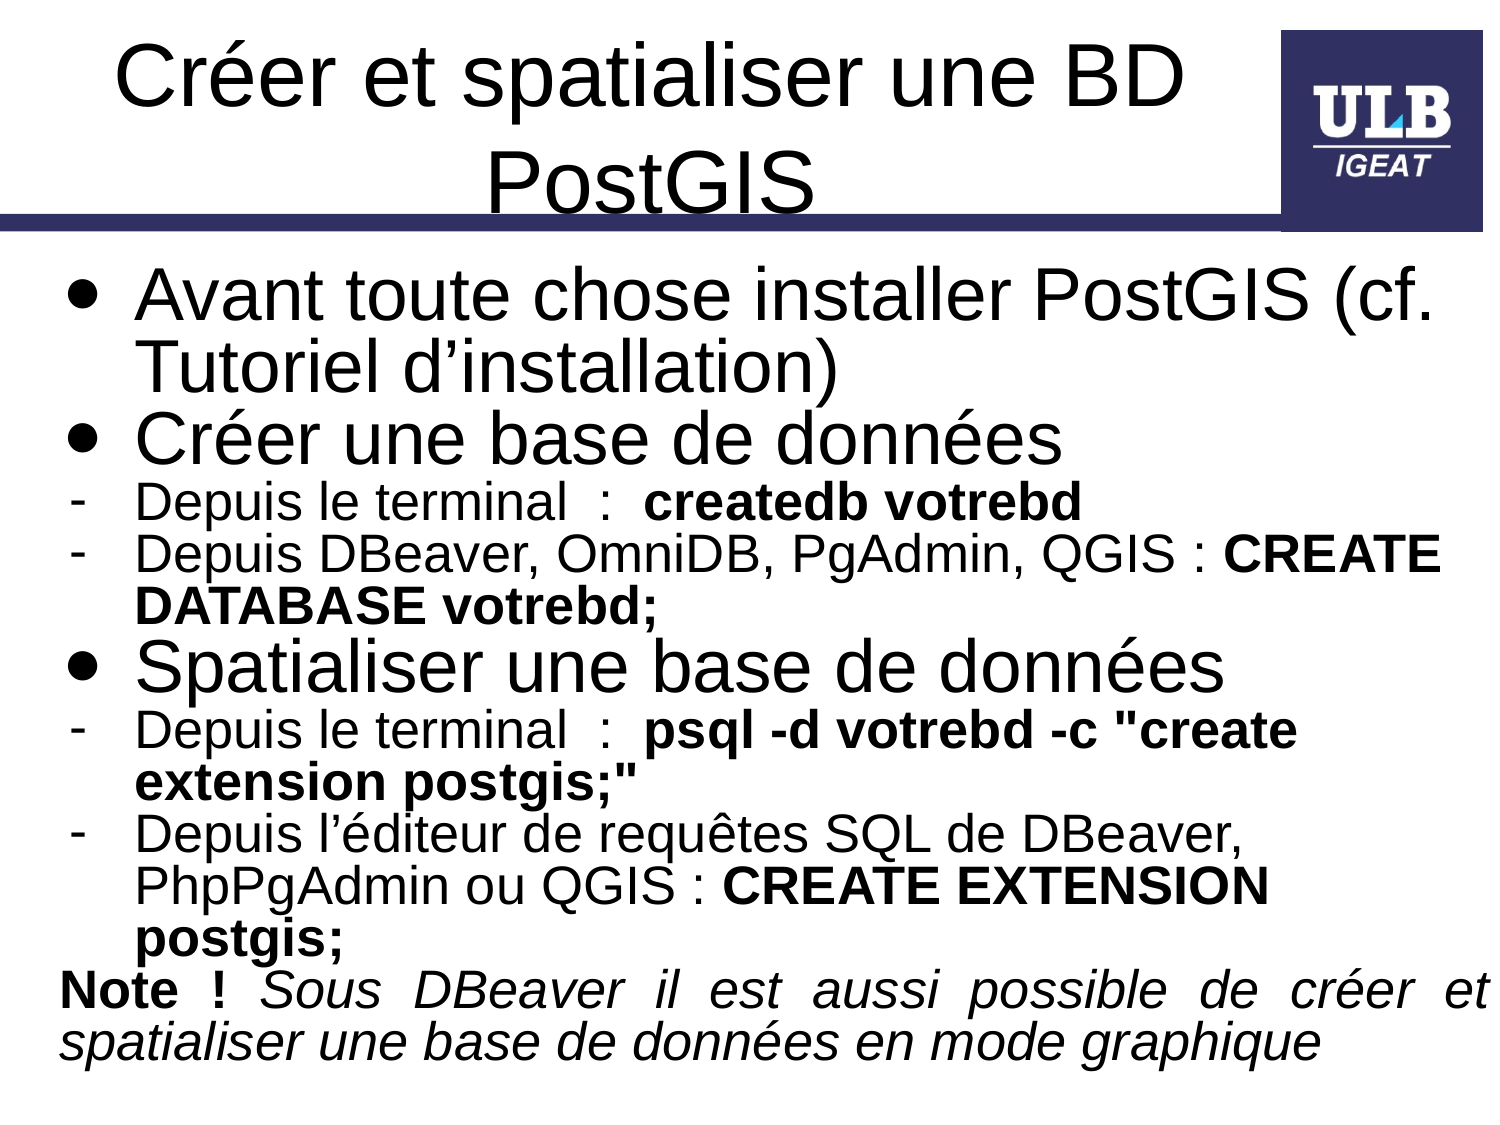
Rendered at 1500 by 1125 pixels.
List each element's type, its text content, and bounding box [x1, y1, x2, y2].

picture [1290, 30, 1483, 232]
slide_number [725, 1012, 1075, 1073]
title Créer et spatialiser une BD PostGIS [11, 15, 1290, 233]
list Avant toute chose installer PostGIS (cf. Tutoriel d’installation) Créer une base de données Depuis le terminal : createdb votrebd Depuis DBeaver, OmniDB, PgAdmin, QGIS : CREATE DATABASE votrebd; Spatialiser une base de données Depuis le terminal : psql -d votrebd -c "create extension postgis;" Depuis l’éditeur de requêtes SQL de DBeaver, PhpPgAdmin ou QGIS : CREATE EXTENSION postgis; Note ! Sous DBeaver il est aussi possible de créer et spatialiser une base de données en mode graphique [59, 263, 1492, 1113]
